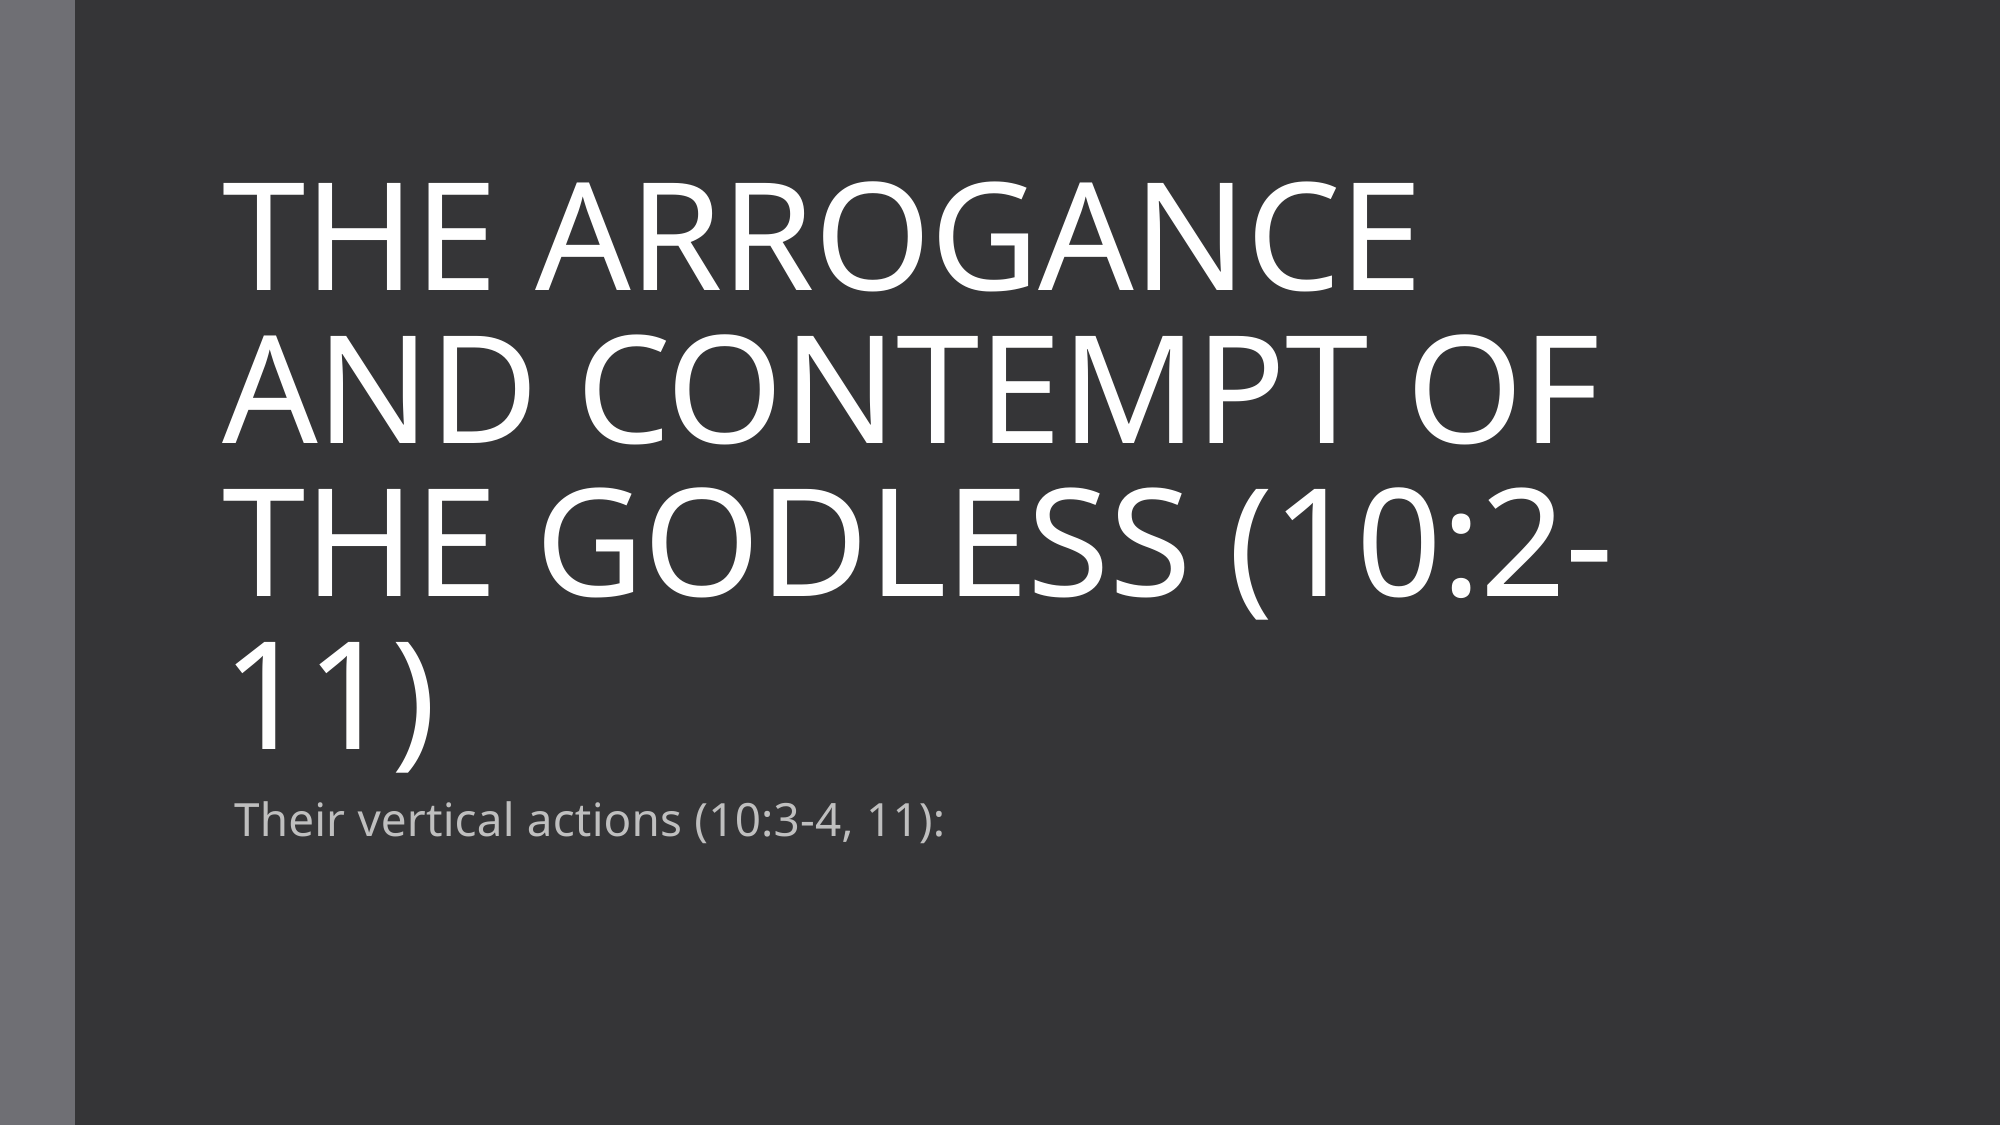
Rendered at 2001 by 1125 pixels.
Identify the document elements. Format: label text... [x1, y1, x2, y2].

subtitle Their vertical actions (10:3-4, 11): [206, 787, 1752, 1066]
title THE ARROGANCE AND CONTEMPT OF THE GODLESS (10:2-11) [206, 124, 1752, 787]
